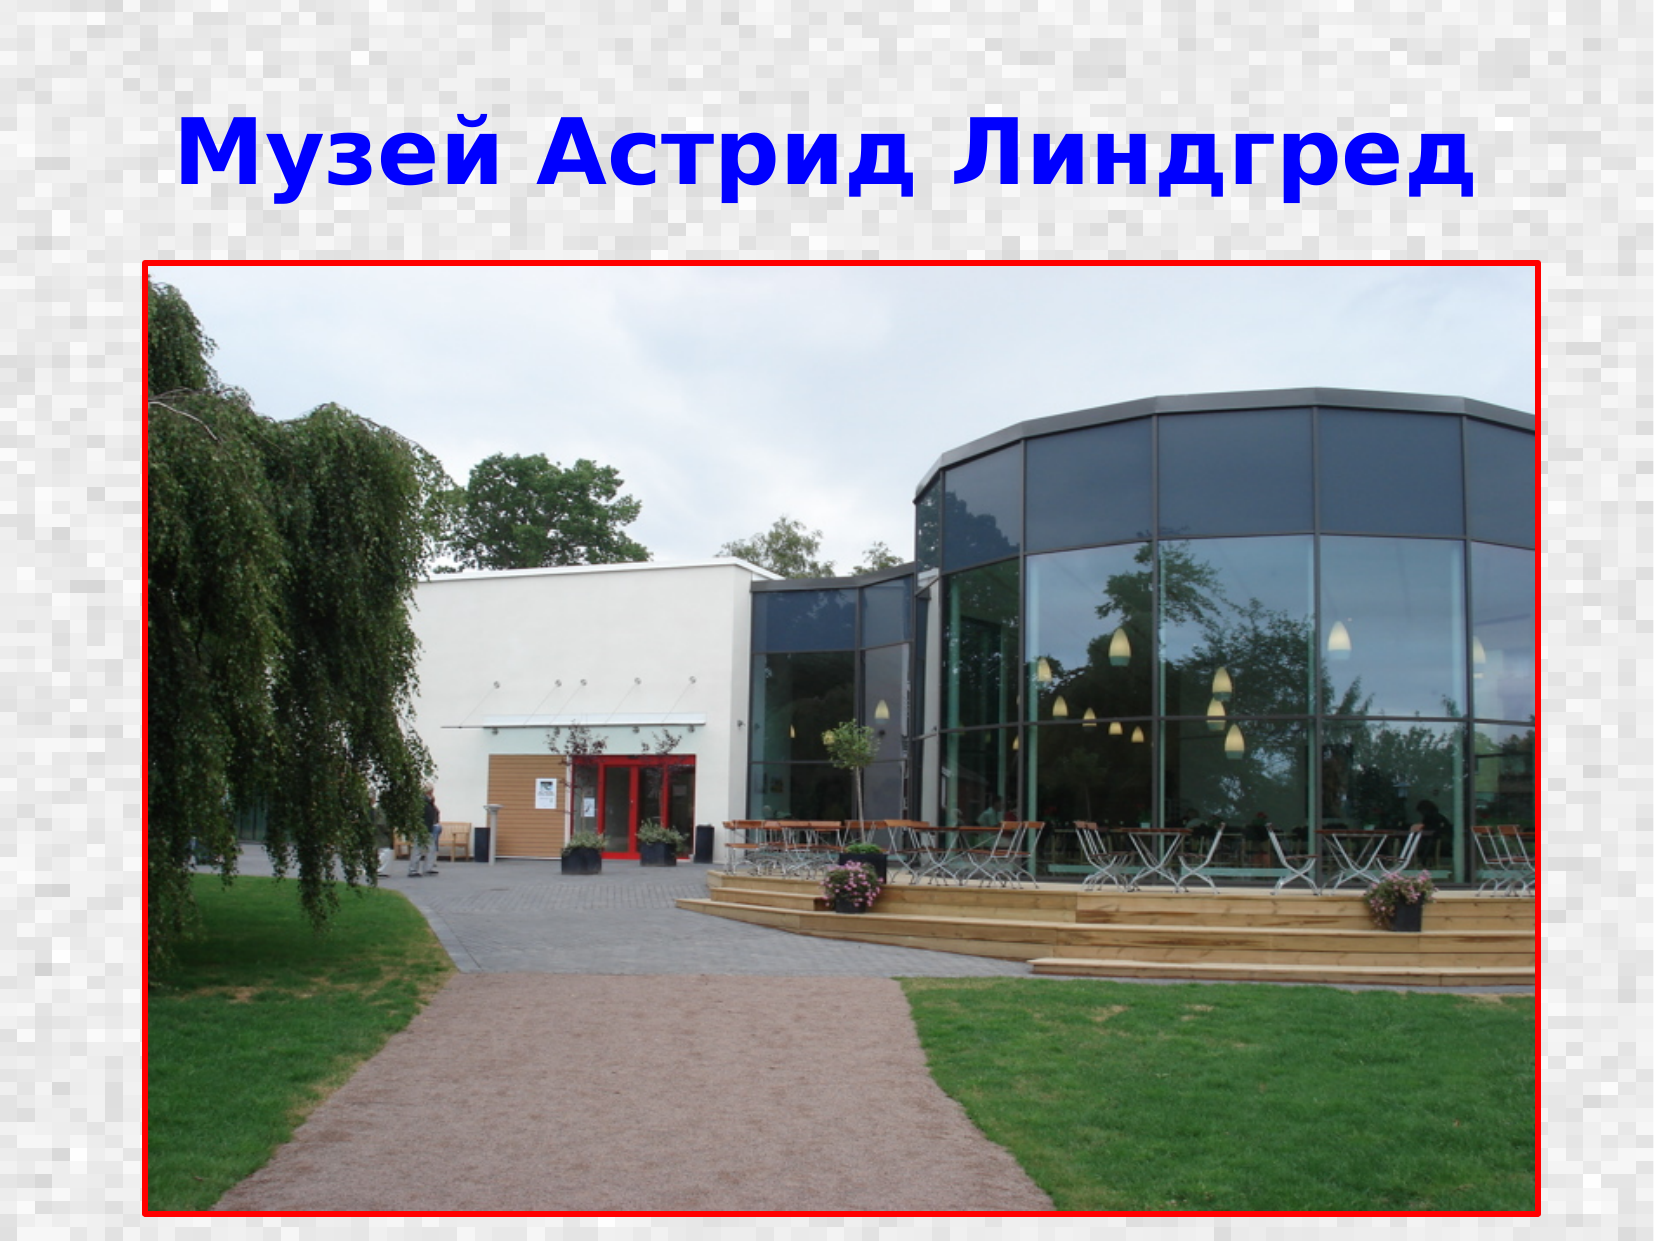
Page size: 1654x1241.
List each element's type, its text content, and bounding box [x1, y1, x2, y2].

picture [0, 0, 1654, 1241]
title Музей Астрид Линдгред [82, 56, 1571, 250]
